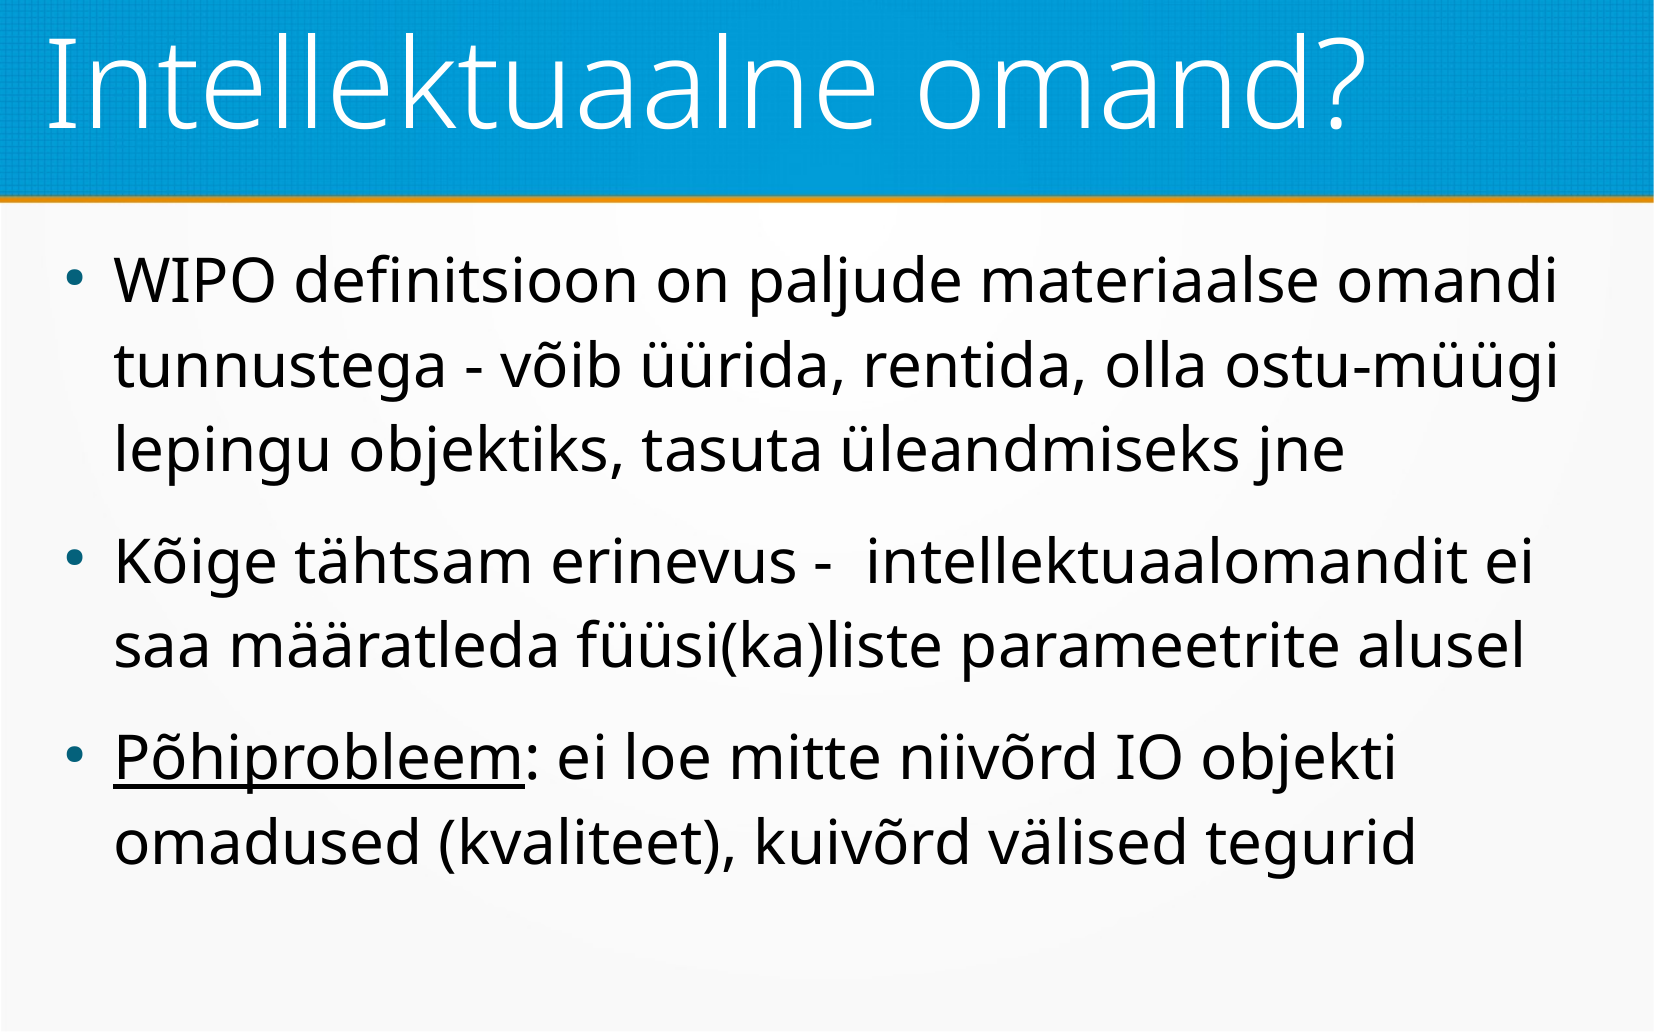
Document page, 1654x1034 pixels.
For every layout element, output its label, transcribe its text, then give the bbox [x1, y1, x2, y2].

title Intellektuaalne omand? [43, 0, 1619, 166]
picture [0, 195, 1654, 1034]
list WIPO definitsioon on paljude materiaalse omandi tunnustega - võib üürida, rentida, olla ostu-müügi lepingu objektiks, tasuta üleandmiseks jne Kõige tähtsam erinevus - intellektuaalomandit ei saa määratleda füüsi(ka)liste parameetrite alusel Põhiprobleem: ei loe mitte niivõrd IO objekti omadused (kvaliteet), kuivõrd välised tegurid [47, 236, 1607, 1002]
